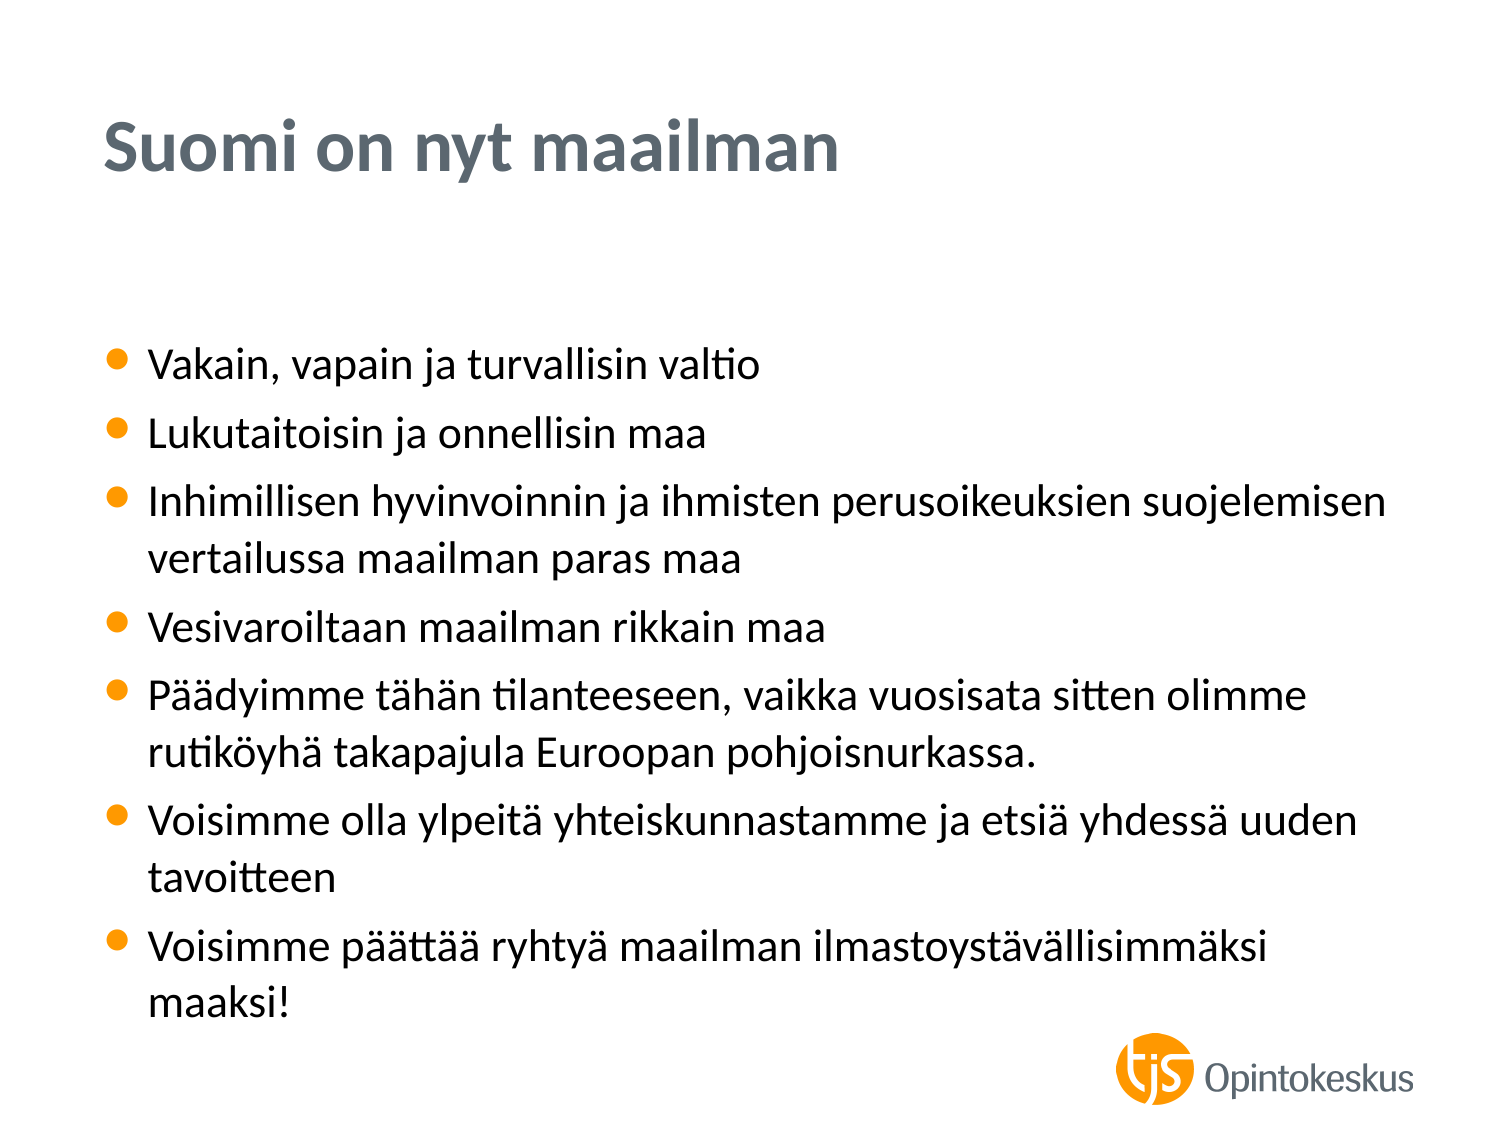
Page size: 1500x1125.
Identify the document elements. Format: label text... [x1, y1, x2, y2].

picture [1116, 1033, 1413, 1105]
title Suomi on nyt maailman [88, 88, 1412, 266]
list Vakain, vapain ja turvallisin valtio Lukutaitoisin ja onnellisin maa Inhimillisen hyvinvoinnin ja ihmisten perusoikeuksien suojelemisen vertailussa maailman paras maa Vesivaroiltaan maailman rikkain maa Päädyimme tähän tilanteeseen, vaikka vuosisata sitten olimme rutiköyhä takapajula Euroopan pohjoisnurkassa. Voisimme olla ylpeitä yhteiskunnastamme ja etsiä yhdessä uuden tavoitteen Voisimme päättää ryhtyä maailman ilmastoystävällisimmäksi maaksi! [88, 324, 1412, 1004]
